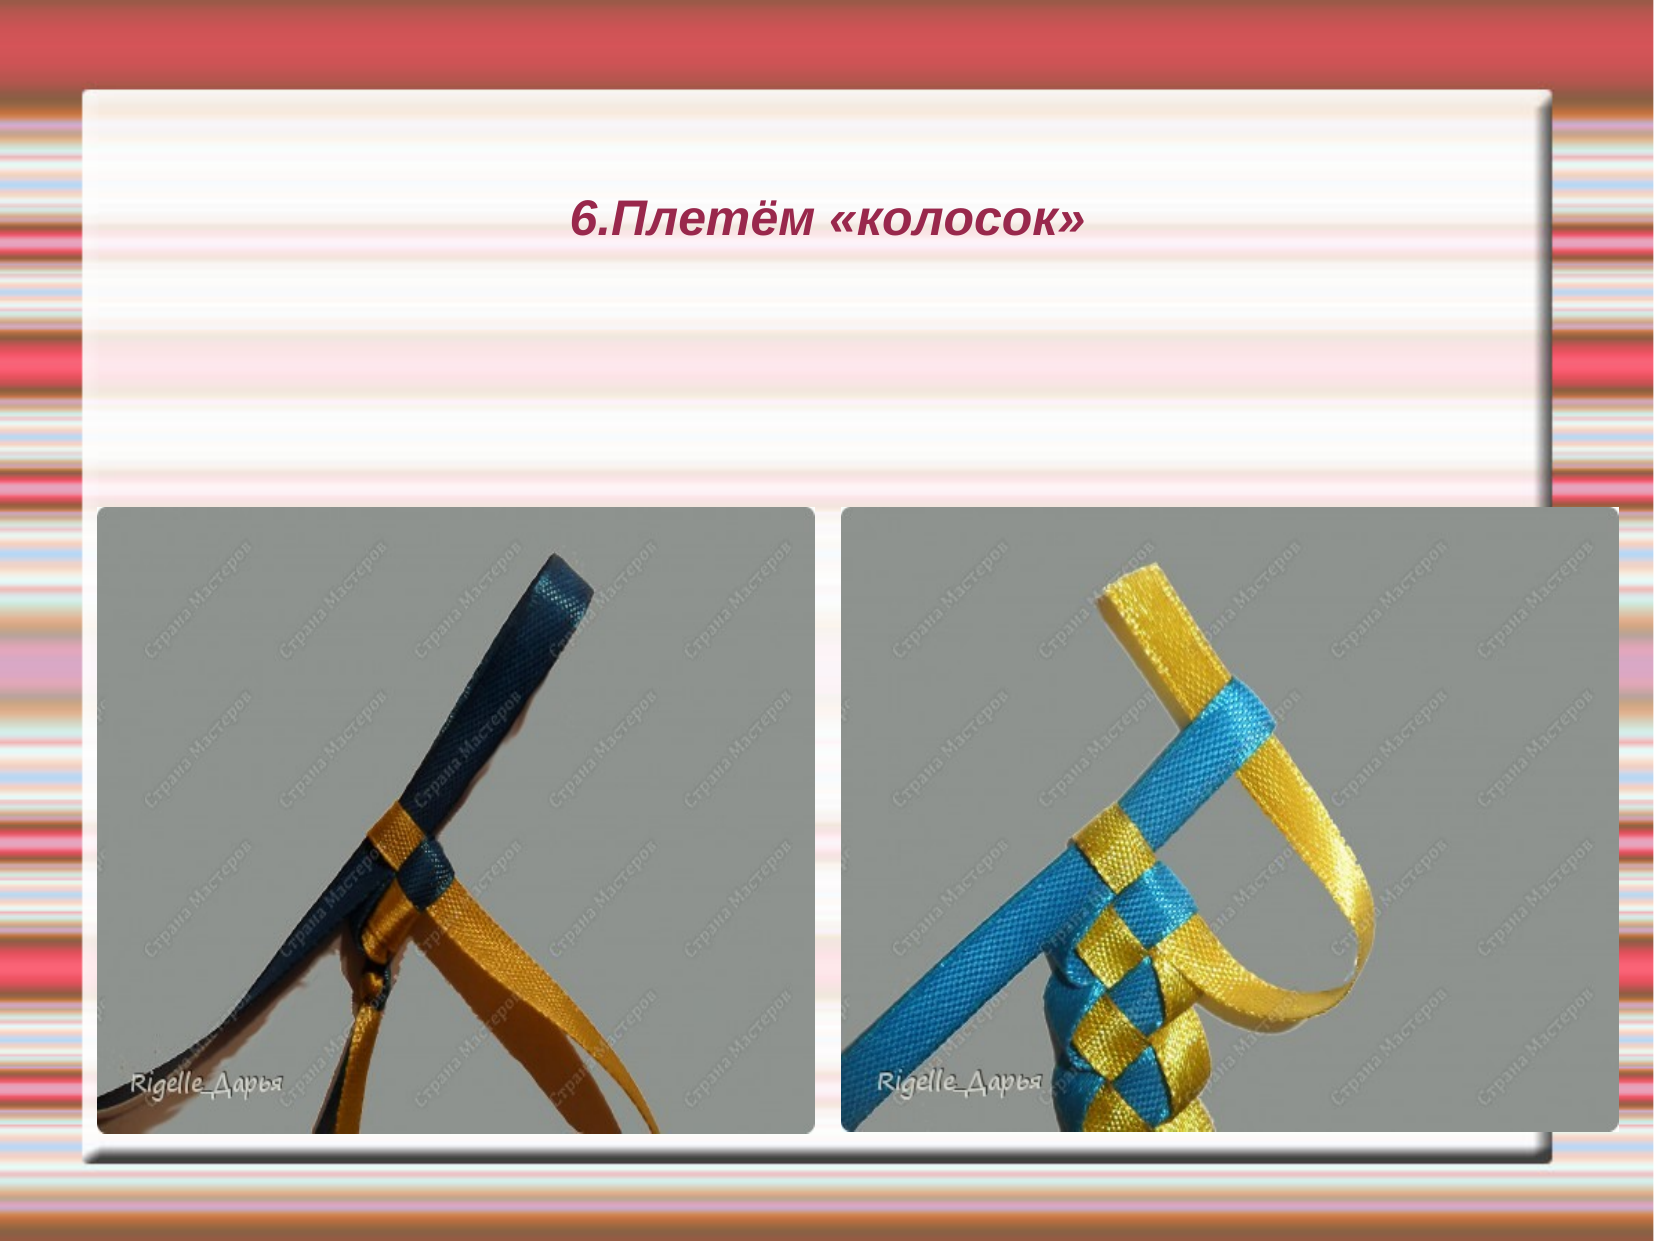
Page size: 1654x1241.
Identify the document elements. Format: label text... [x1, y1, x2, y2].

title 6.Плетём «колосок» [121, 114, 1534, 322]
picture [0, 0, 1654, 1241]
